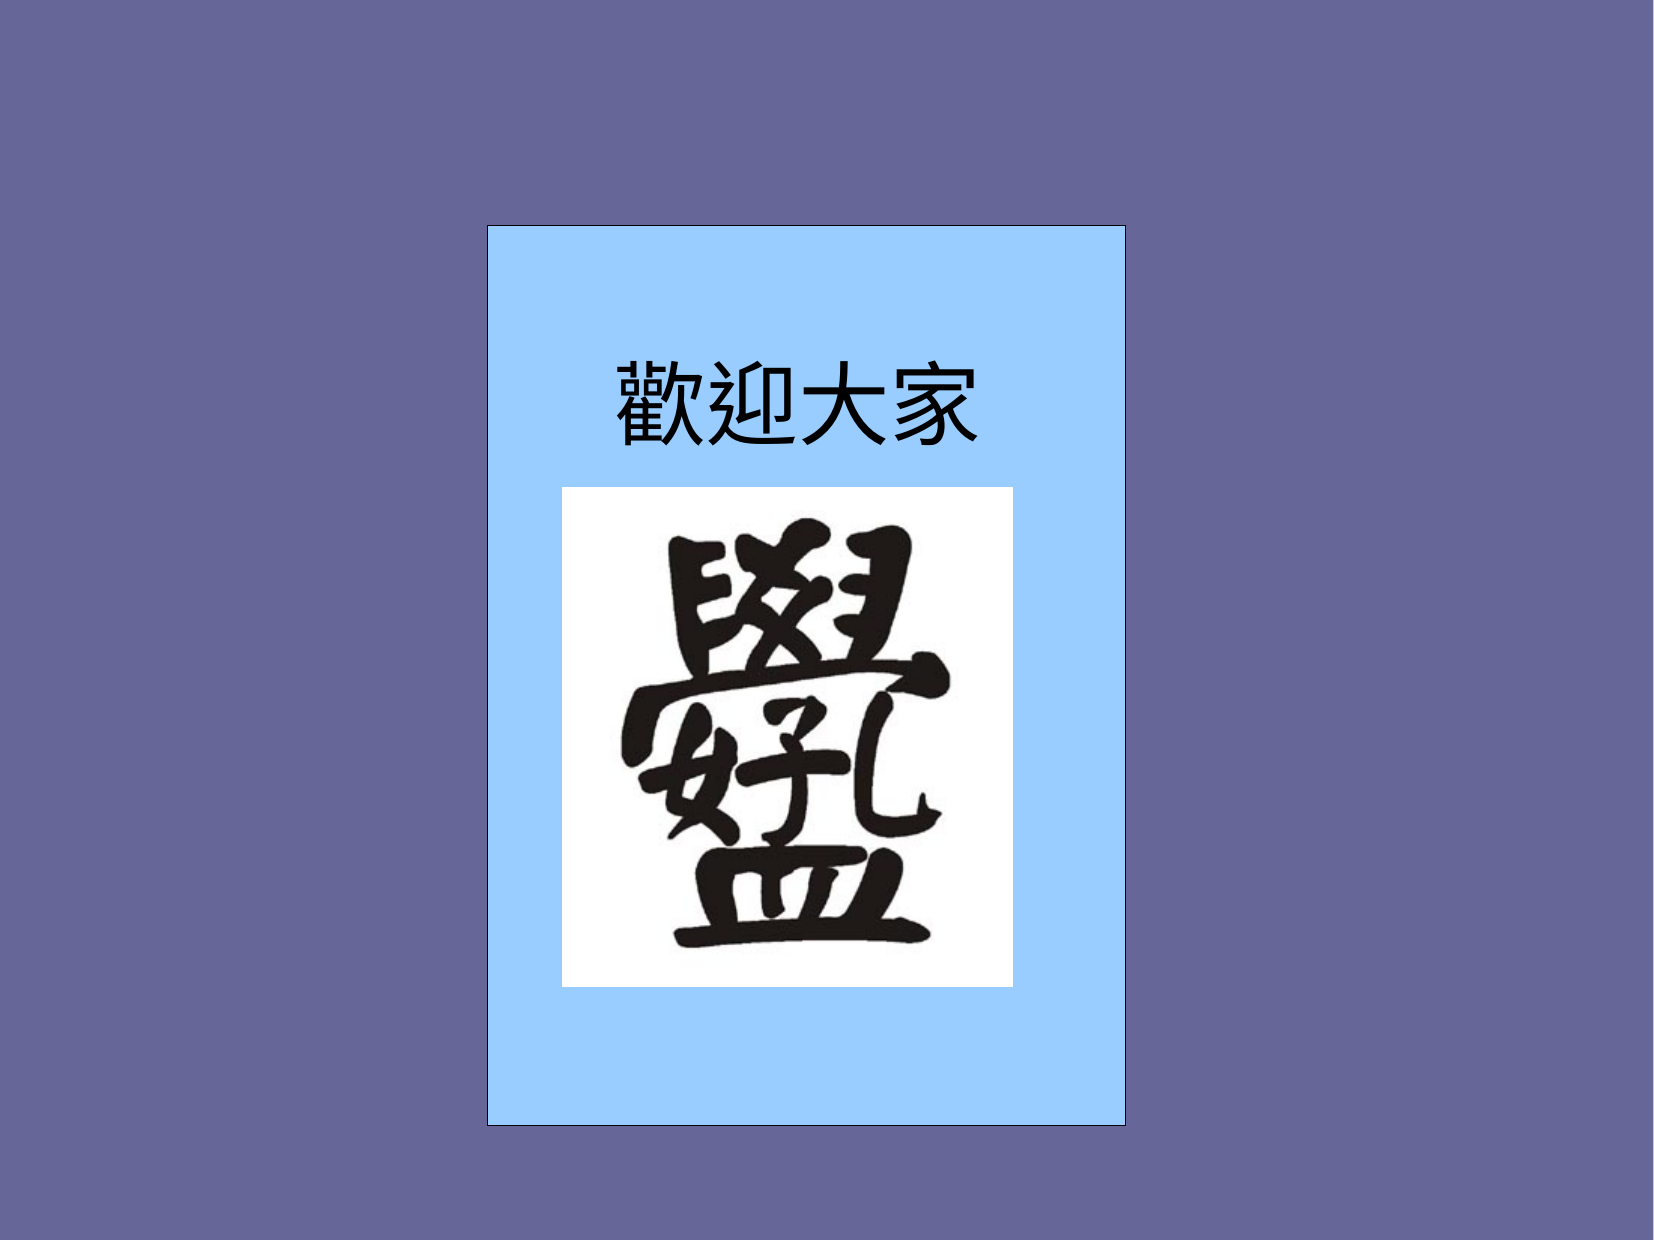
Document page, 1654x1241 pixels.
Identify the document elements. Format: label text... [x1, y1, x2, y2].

picture [562, 487, 1013, 987]
text_box [487, 225, 1126, 1126]
text_box 歡迎大家 [600, 325, 1088, 451]
